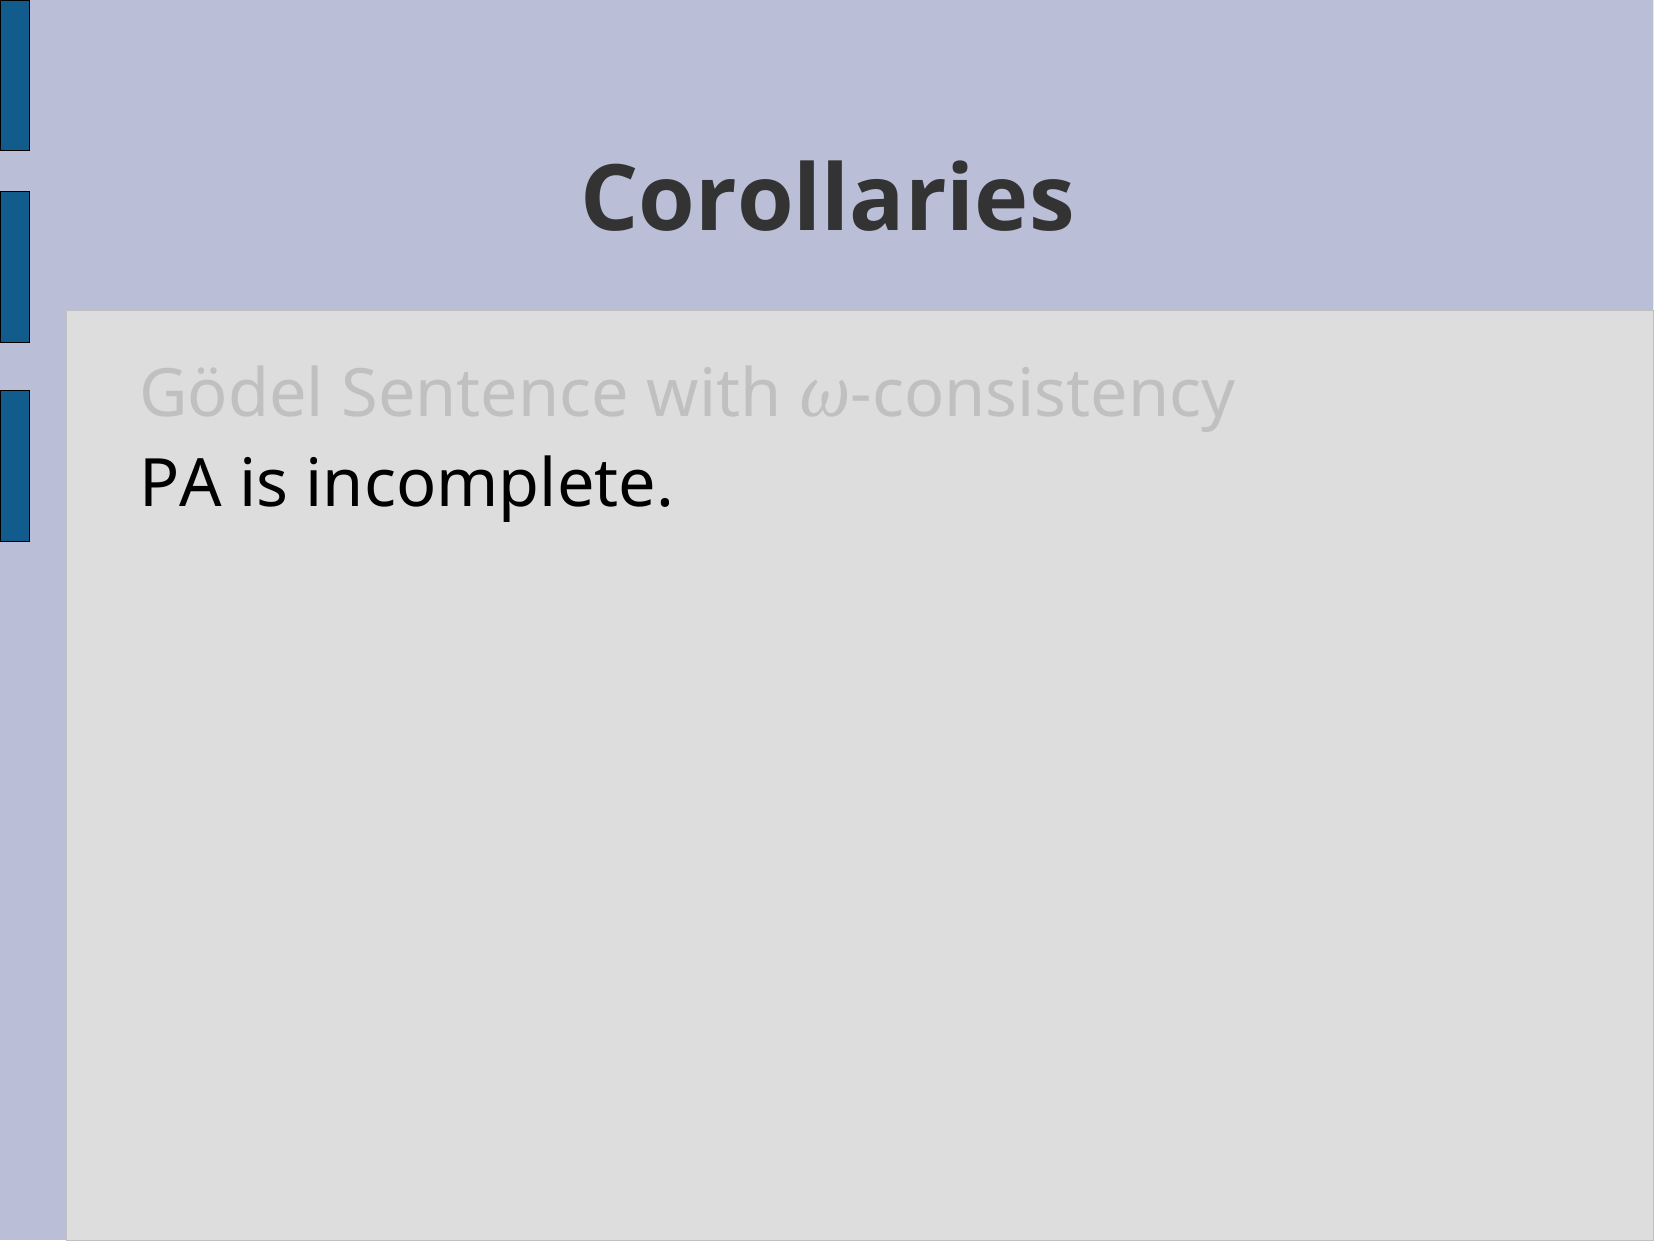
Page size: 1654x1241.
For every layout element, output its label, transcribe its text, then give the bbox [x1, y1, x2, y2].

title Corollaries [121, 91, 1534, 299]
list Gödel Sentence with ω-consistency PA is incomplete. [121, 344, 1534, 1127]
